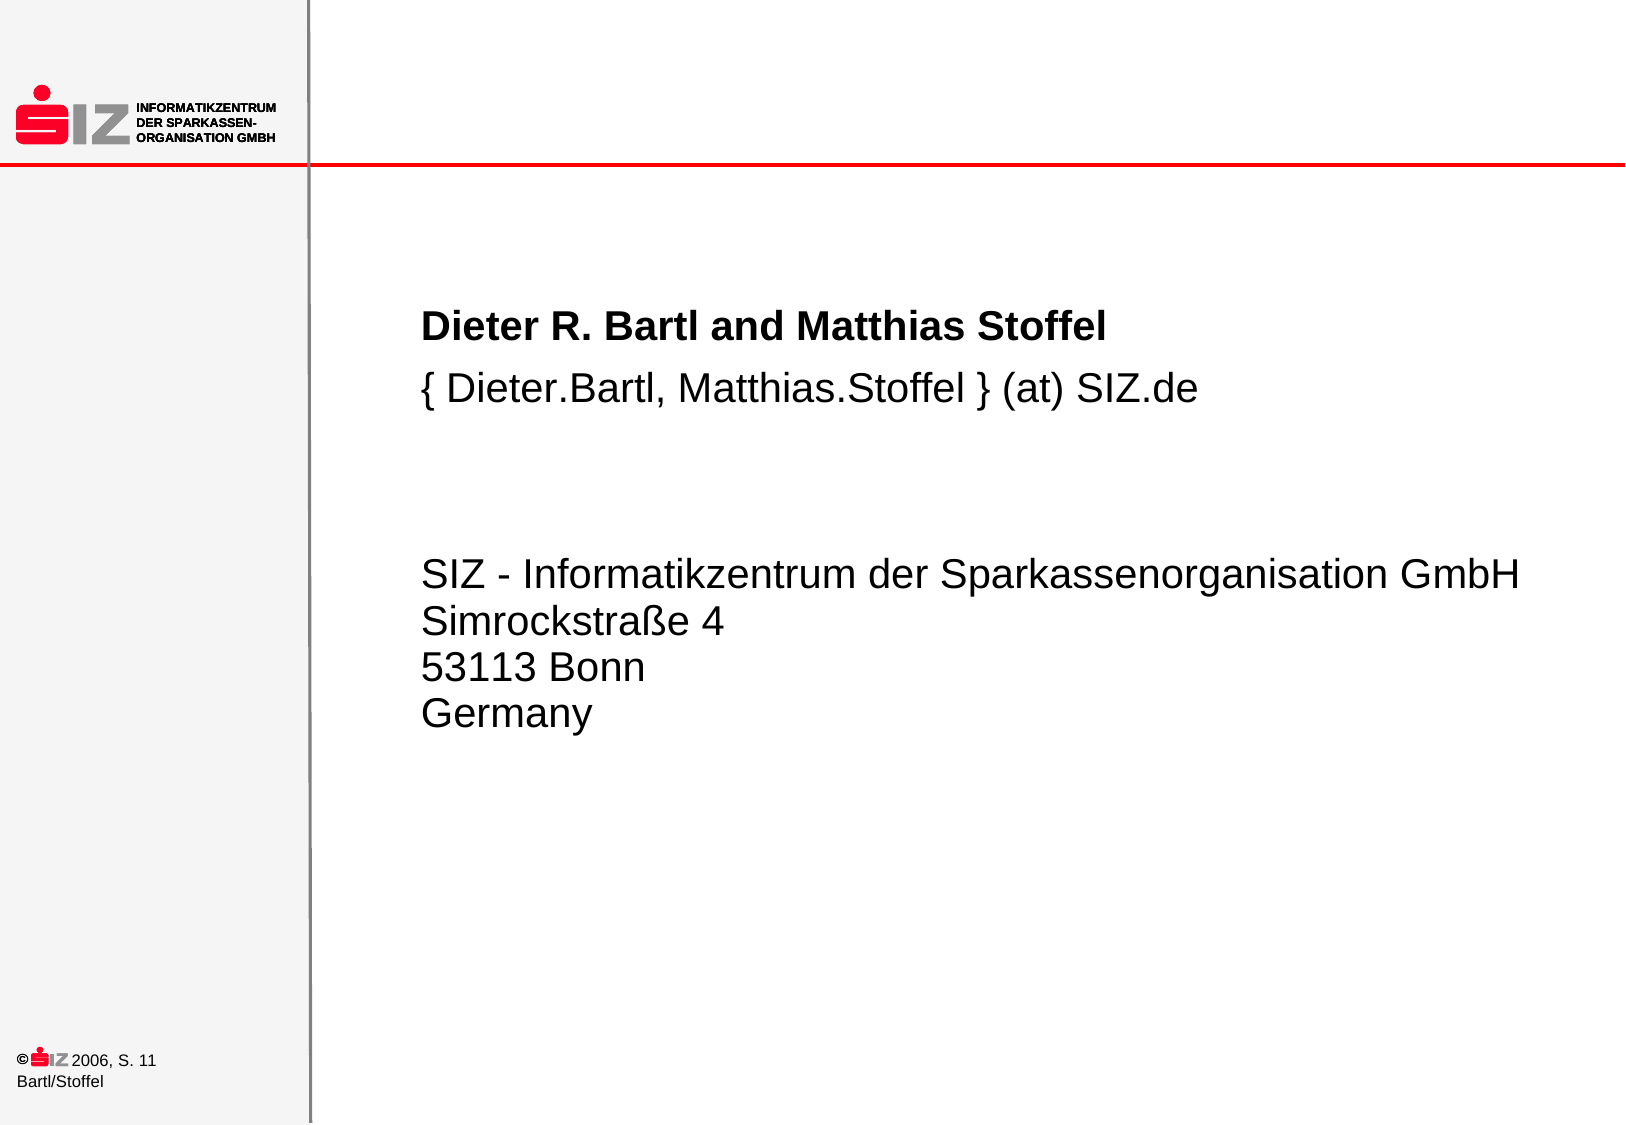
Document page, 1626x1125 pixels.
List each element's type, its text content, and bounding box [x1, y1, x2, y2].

list Dieter R. Bartl and Matthias Stoffel { Dieter.Bartl, Matthias.Stoffel } (at) SIZ.de SIZ - Informatikzentrum der Sparkassenorganisation GmbH Simrockstraße 4 53113 Bonn Germany [270, 190, 1559, 981]
